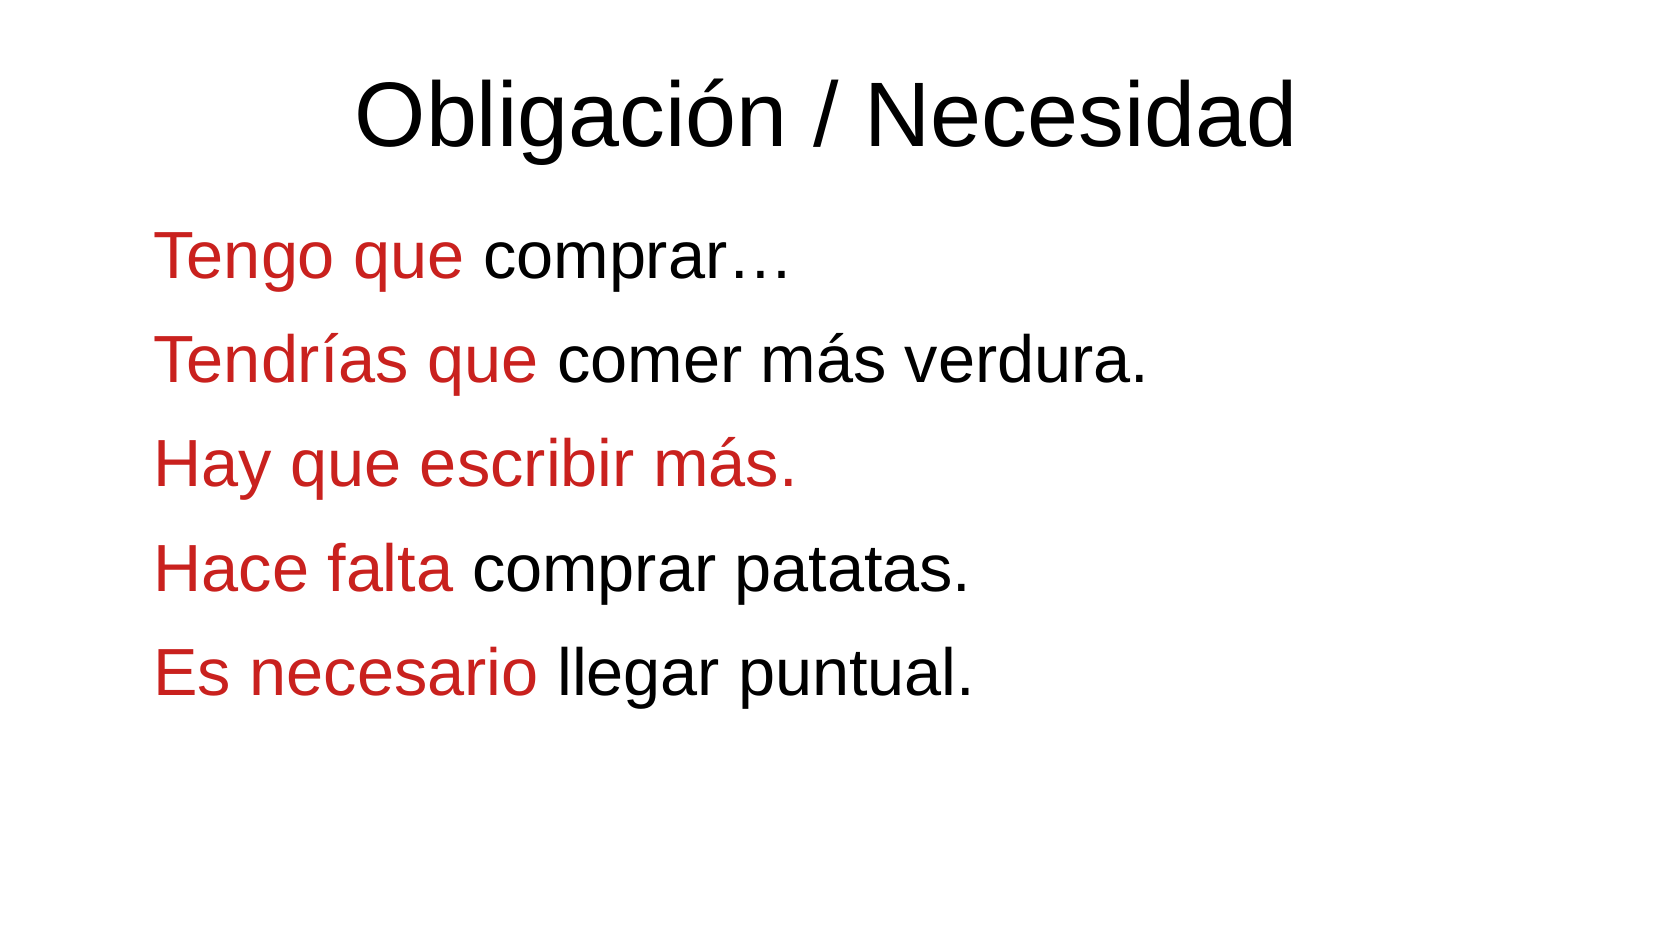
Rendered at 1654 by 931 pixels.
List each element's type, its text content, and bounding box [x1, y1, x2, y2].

title Obligación / Necesidad [82, 37, 1571, 193]
list Tengo que comprar… Tendrías que comer más verdura. Hay que escribir más. Hace falta comprar patatas. Es necesario llegar puntual. [82, 217, 1571, 758]
